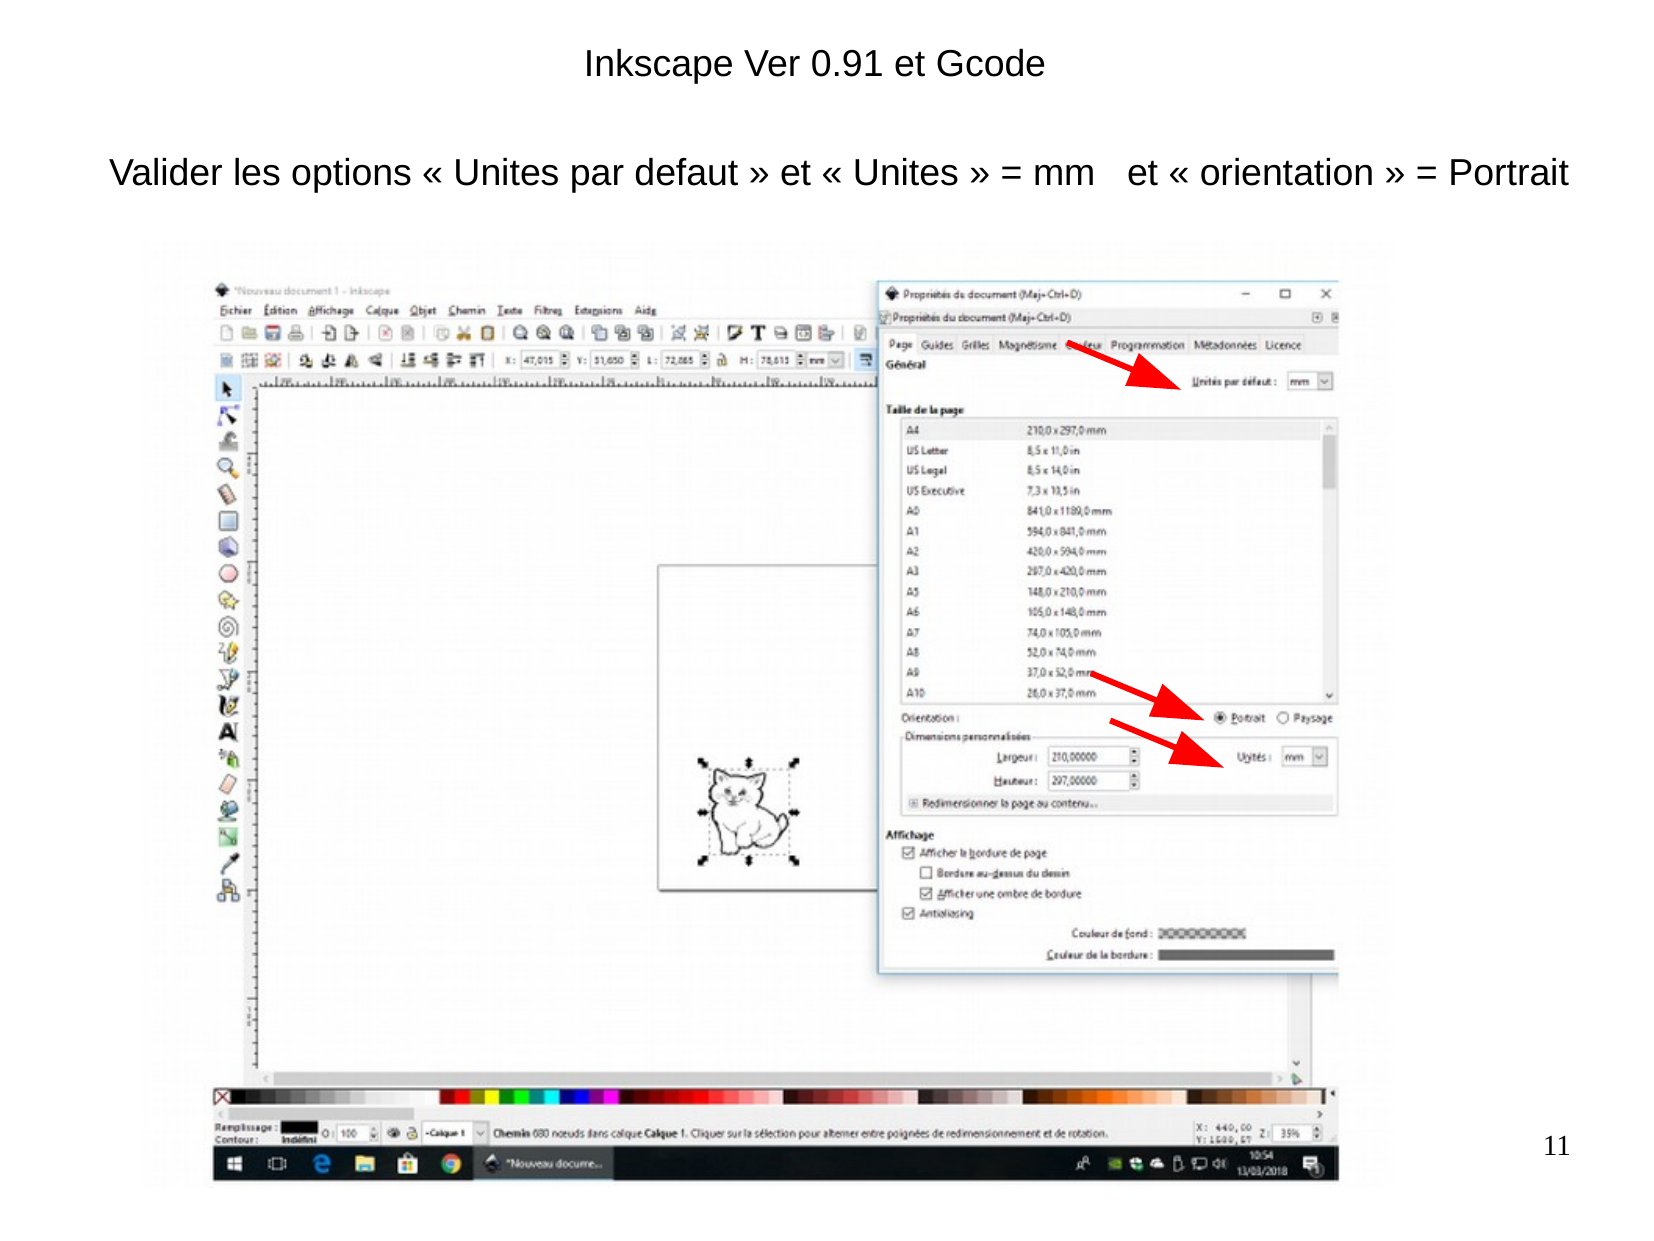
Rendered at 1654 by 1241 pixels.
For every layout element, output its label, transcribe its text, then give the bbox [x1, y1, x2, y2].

text_box Valider les options « Unites par defaut » et « Unites » = mm et « orientation » = Portrait [94, 144, 1630, 244]
text_box Inkscape Ver 0.91 et Gcode [106, 35, 1524, 93]
picture [141, 240, 1394, 1188]
